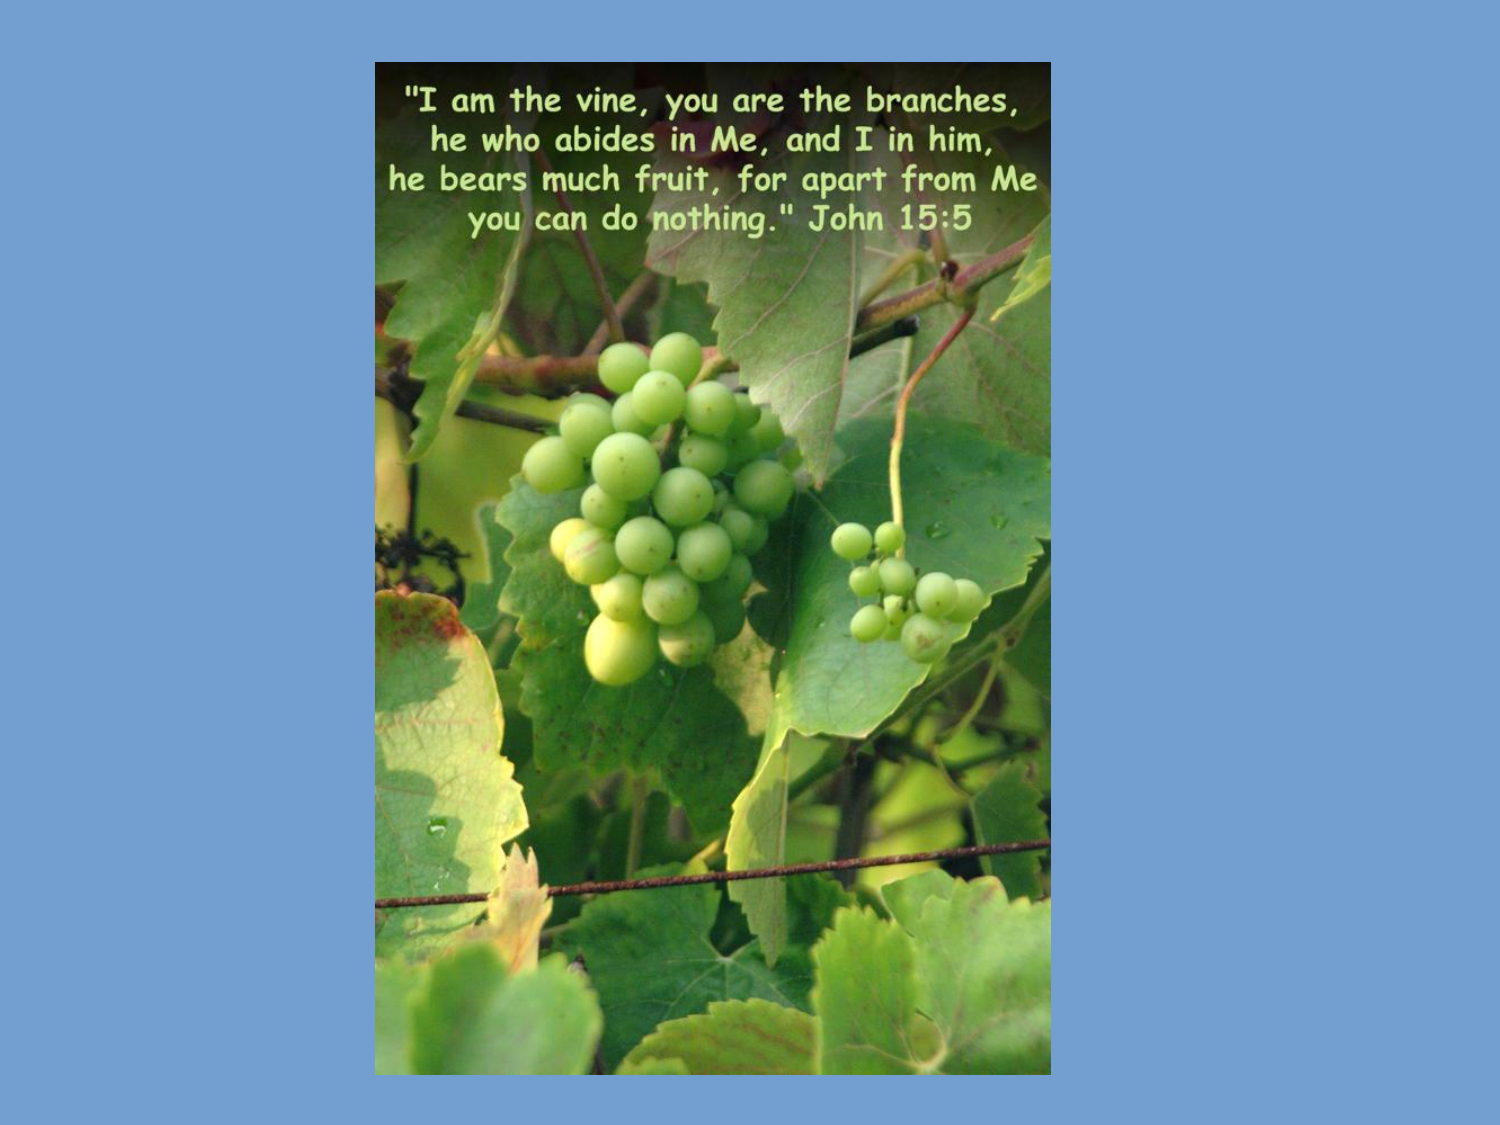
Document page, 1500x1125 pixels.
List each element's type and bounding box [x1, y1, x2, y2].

picture [375, 62, 1051, 1075]
